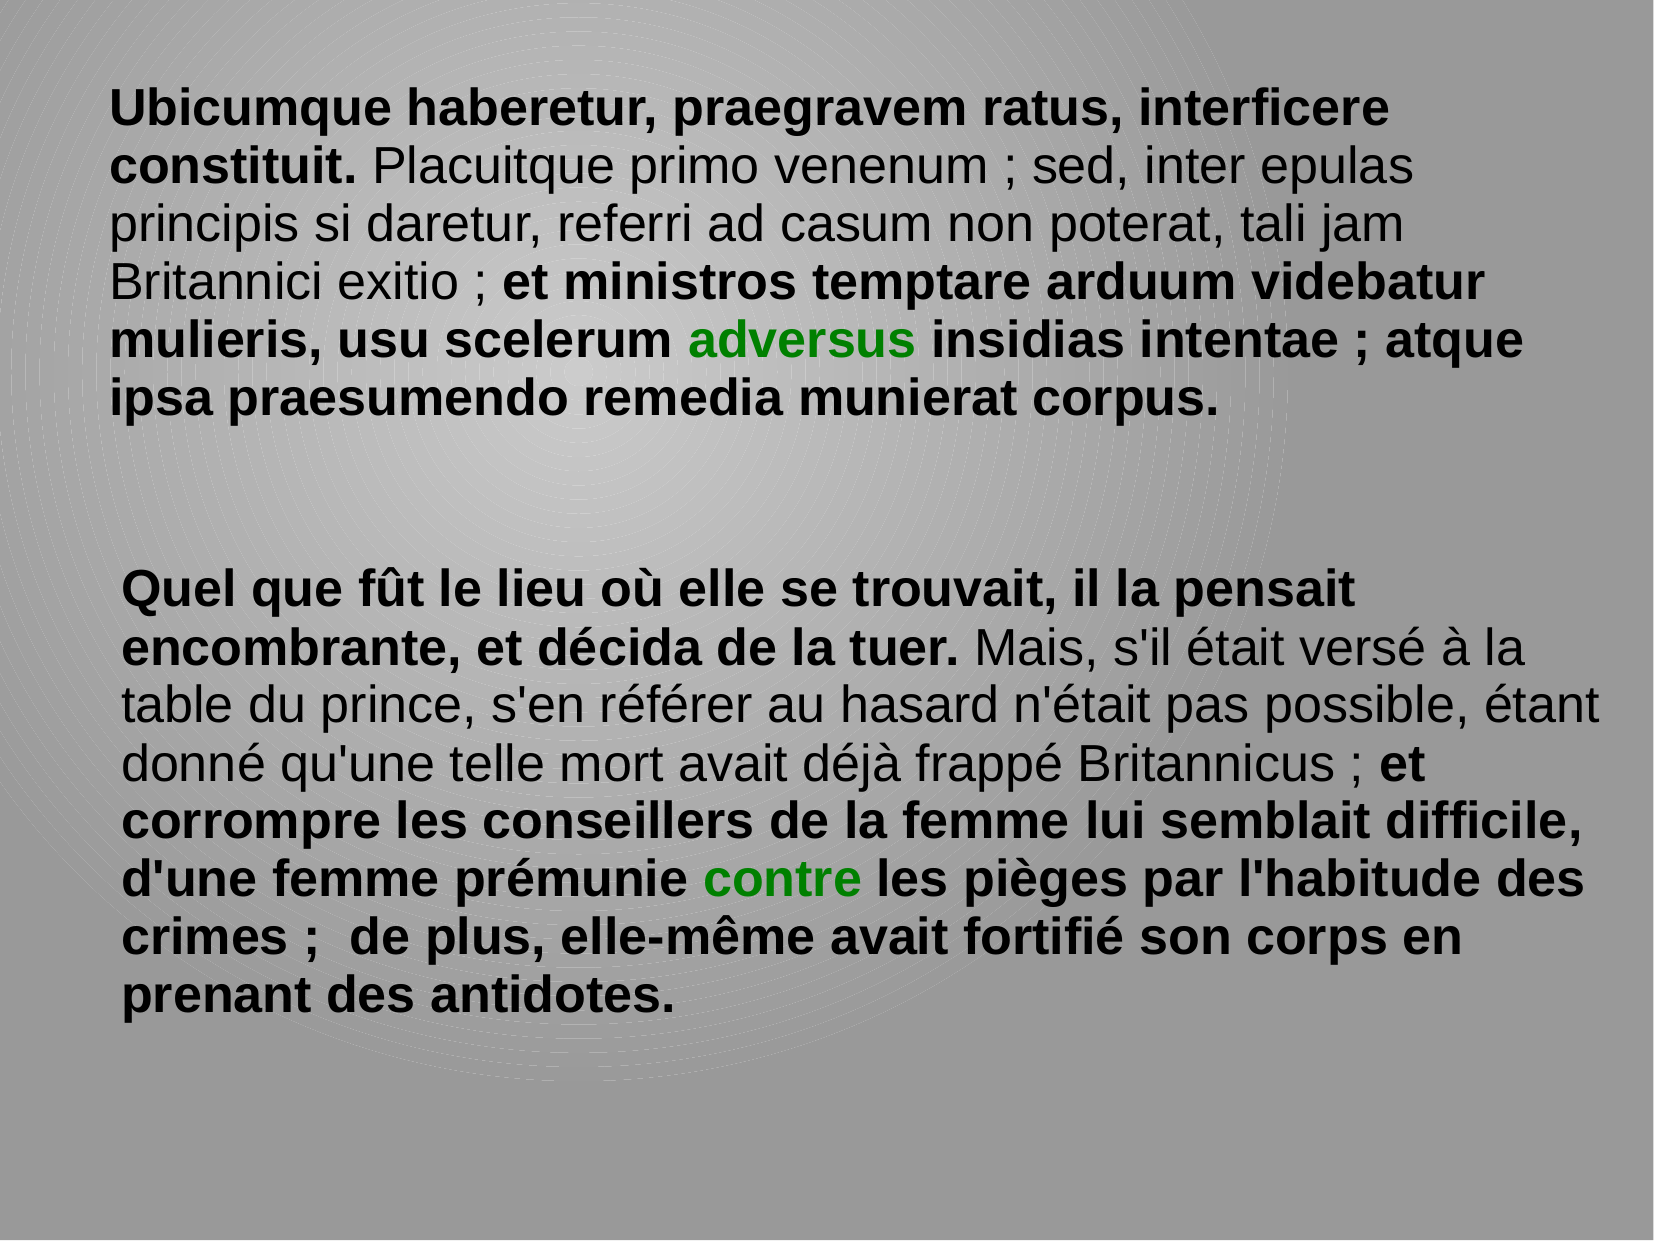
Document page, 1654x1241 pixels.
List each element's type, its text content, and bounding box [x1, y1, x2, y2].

text_box Quel que fût le lieu où elle se trouvait, il la pensait encombrante, et décida de la tuer. Mais, s'il était versé à la table du prince, s'en référer au hasard n'était pas possible, étant donné qu'une telle mort avait déjà frappé Britannicus ; et corrompre les conseillers de la femme lui semblait difficile, d'une femme prémunie contre les pièges par l'habitude des crimes ; de plus, elle-même avait fortifié son corps en prenant des antidotes. [106, 552, 1619, 1040]
text_box Ubicumque haberetur, praegravem ratus, interficere constituit. Placuitque primo venenum ; sed, inter epulas principis si daretur, referri ad casum non poterat, tali jam Britannici exitio ; et ministros temptare arduum videbatur mulieris, usu scelerum adversus insidias intentae ; atque ipsa praesumendo remedia munierat corpus. [94, 70, 1583, 440]
